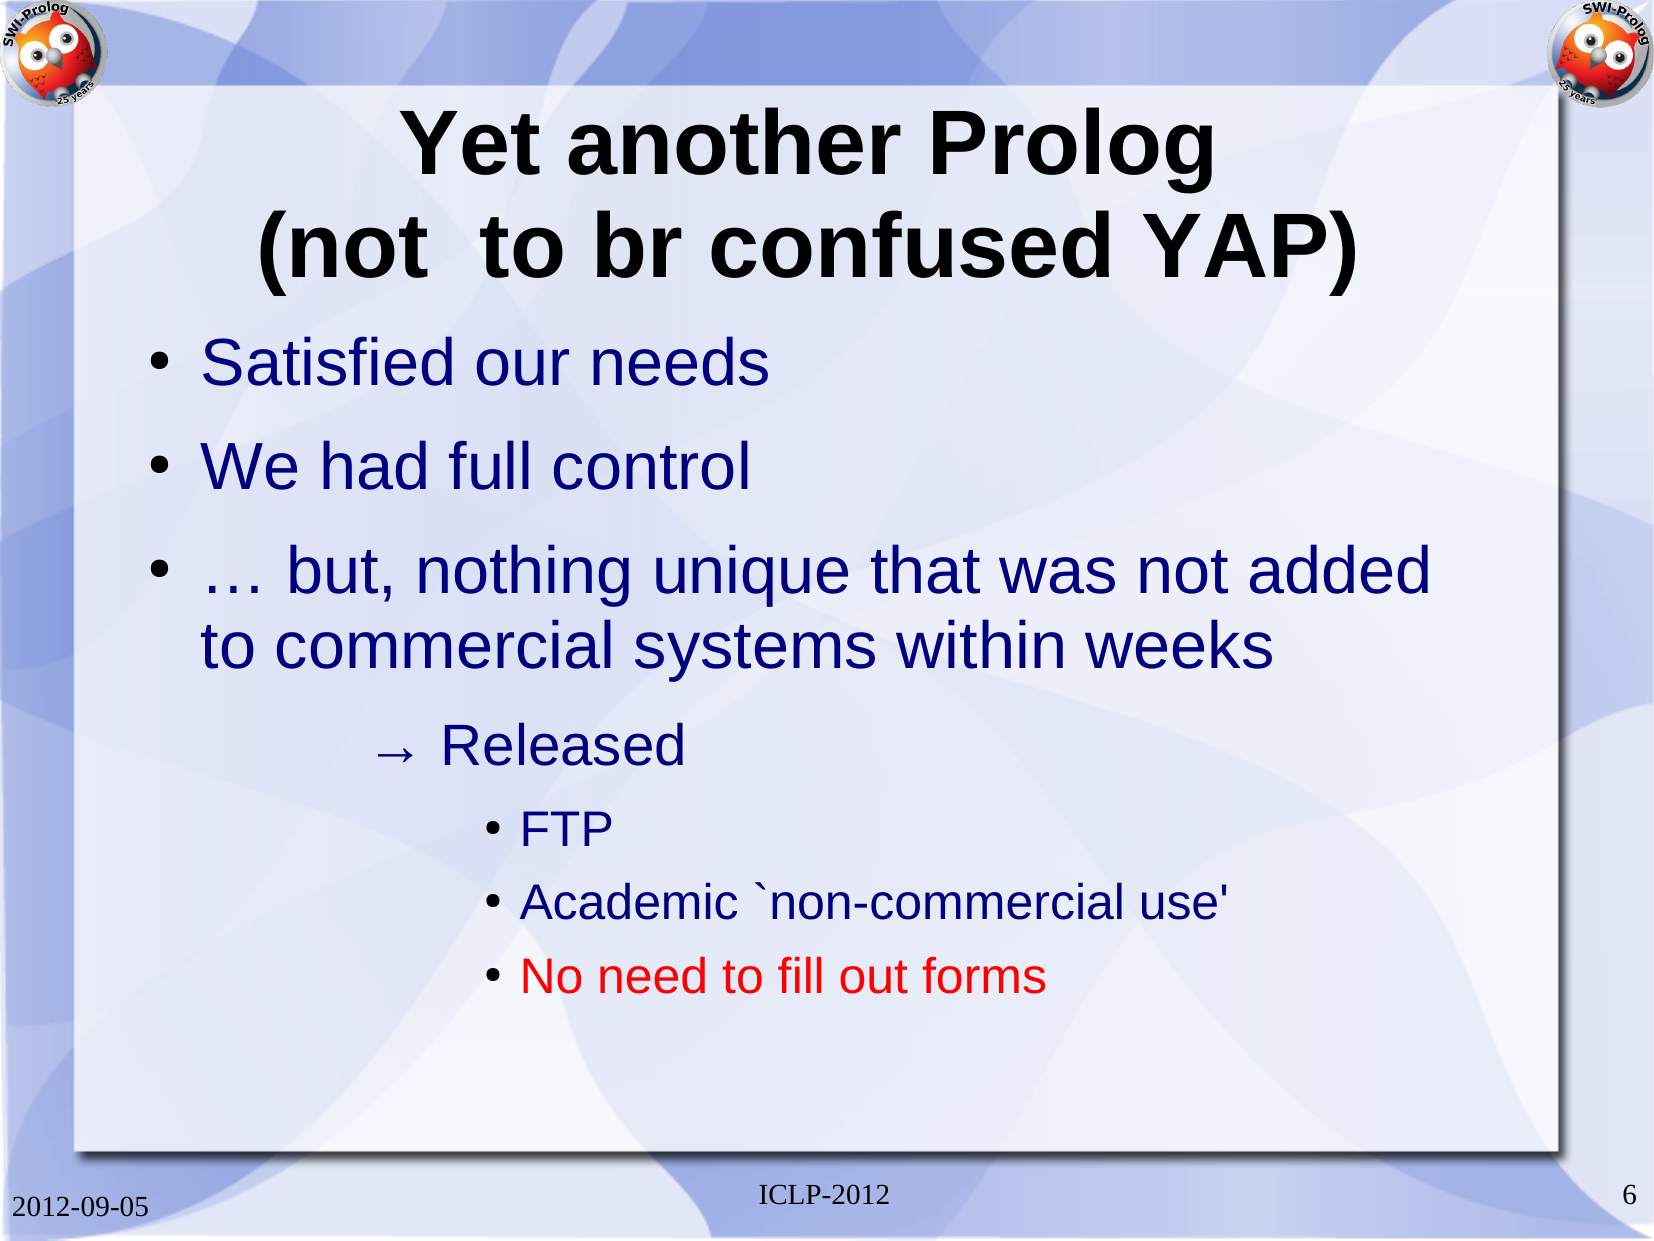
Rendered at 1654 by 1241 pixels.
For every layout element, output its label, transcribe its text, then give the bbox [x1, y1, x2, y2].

title Yet another Prolog (not to br confused YAP) [82, 90, 1536, 298]
list Satisfied our needs We had full control … but, nothing unique that was not added to commercial systems within weeks → Released FTP Academic `non-commercial use' No need to fill out forms [129, 324, 1489, 1045]
picture [0, 0, 1654, 1241]
